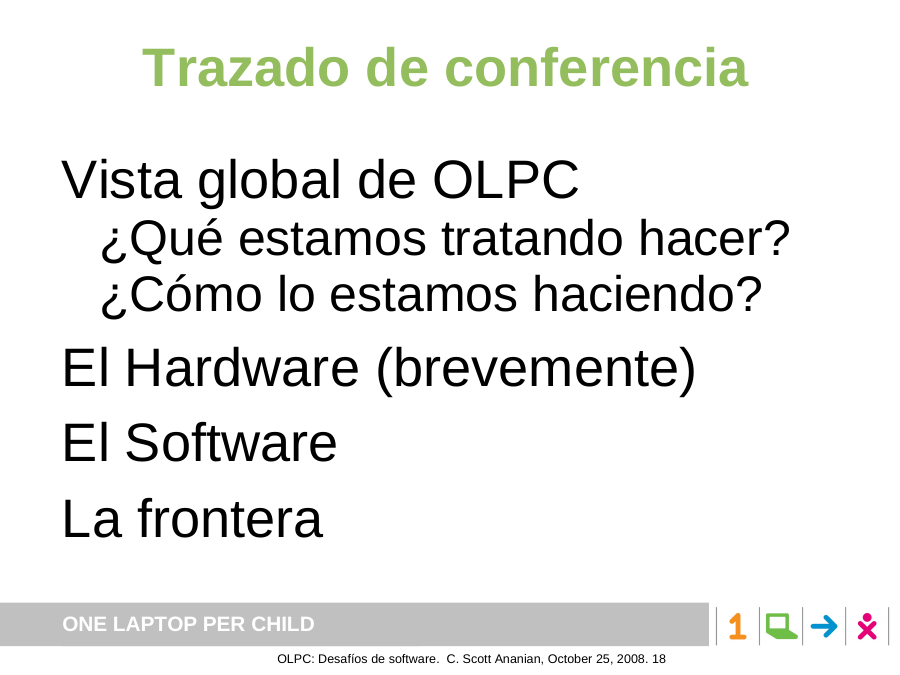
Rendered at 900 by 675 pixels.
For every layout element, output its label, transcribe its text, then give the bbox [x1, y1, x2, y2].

title Trazado de conferencia [37, 37, 856, 226]
picture [844, 598, 898, 655]
list Vista global de OLPC ¿Qué estamos tratando hacer? ¿Cómo lo estamos haciendo? El Hardware (brevemente) El Software La frontera [61, 150, 844, 675]
